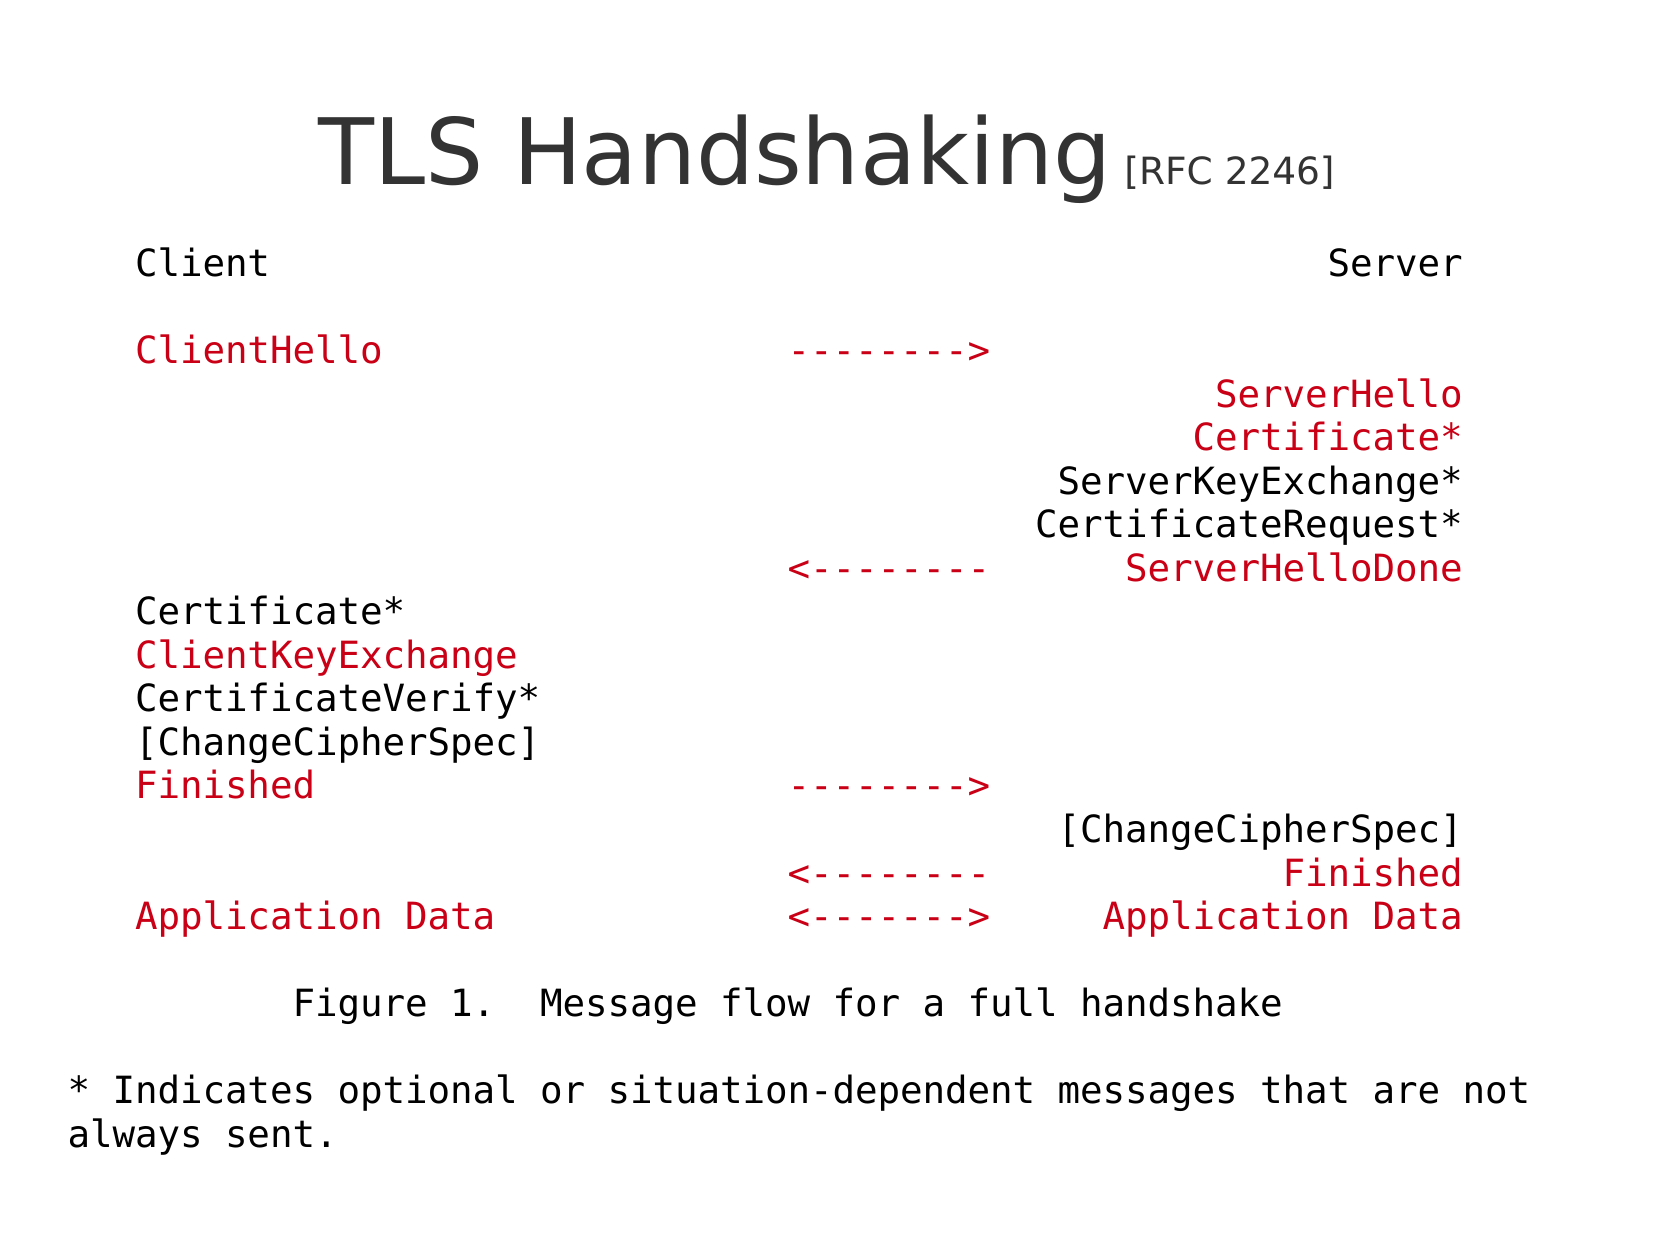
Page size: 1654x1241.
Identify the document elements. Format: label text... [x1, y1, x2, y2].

title TLS Handshaking [RFC 2246] [82, 49, 1571, 241]
subtitle Client Server ClientHello --------> ServerHello Certificate* ServerKeyExchange* CertificateRequest* <-------- ServerHelloDone Certificate* ClientKeyExchange CertificateVerify* [ChangeCipherSpec] Finished --------> [ChangeCipherSpec] <-------- Finished Application Data <-------> Application Data Figure 1. Message flow for a full handshake * Indicates optional or situation-dependent messages that are not always sent. [0, 241, 1654, 1156]
